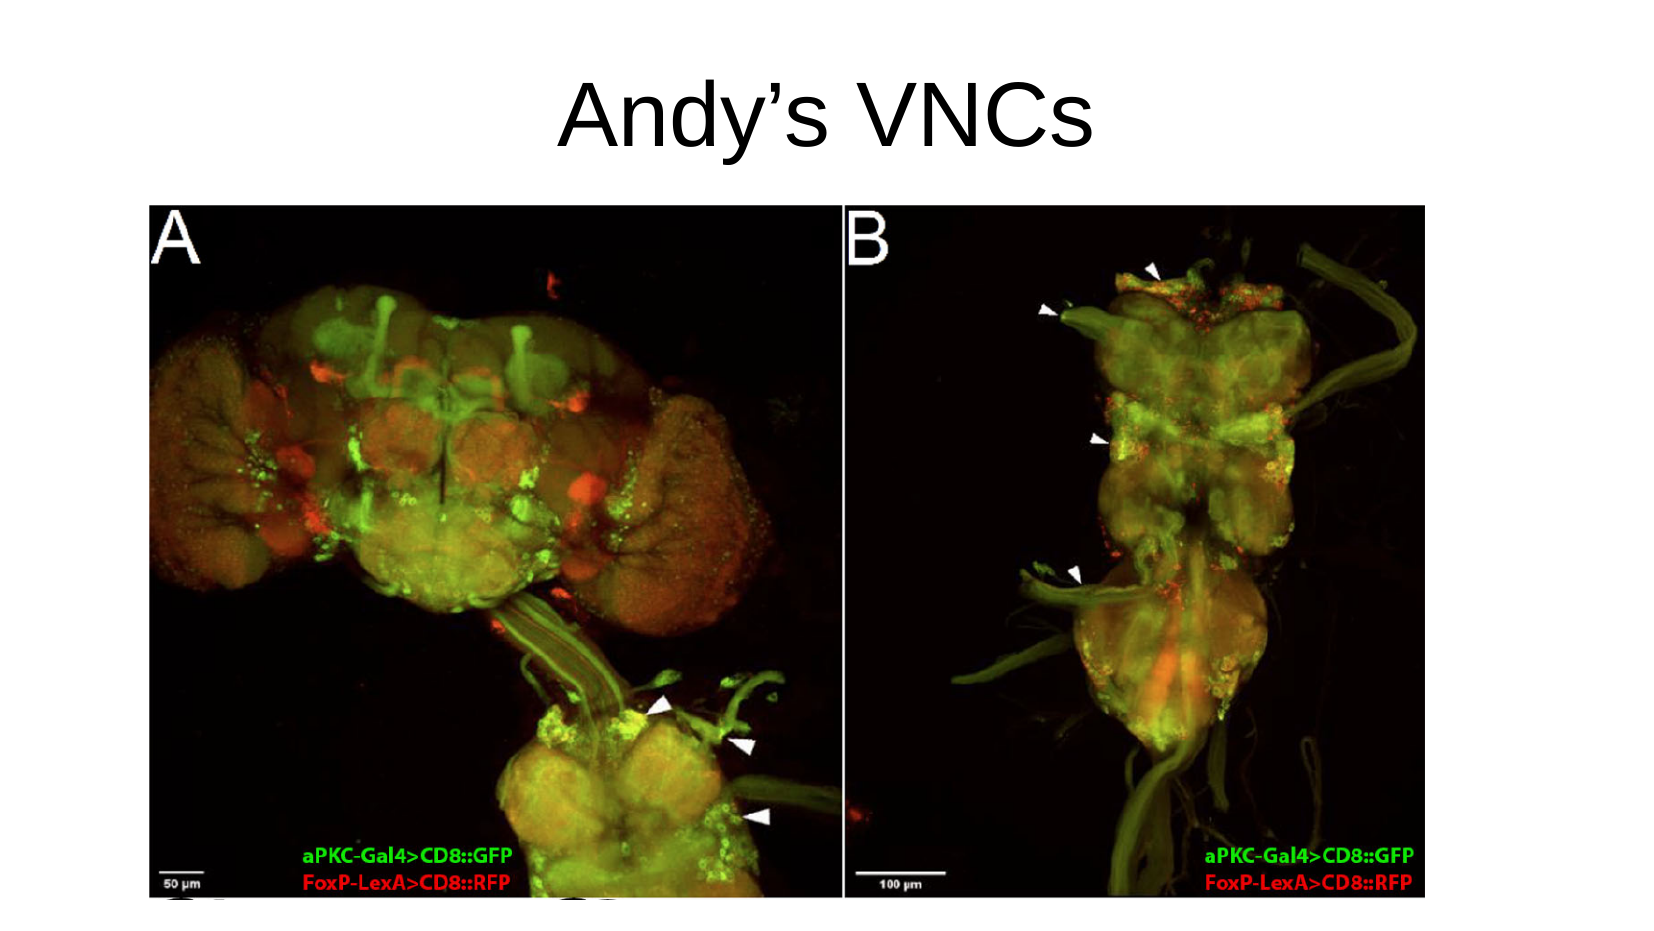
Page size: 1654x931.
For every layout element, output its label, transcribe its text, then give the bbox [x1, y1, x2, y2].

title Andy’s VNCs [82, 37, 1571, 193]
picture [144, 196, 1426, 901]
